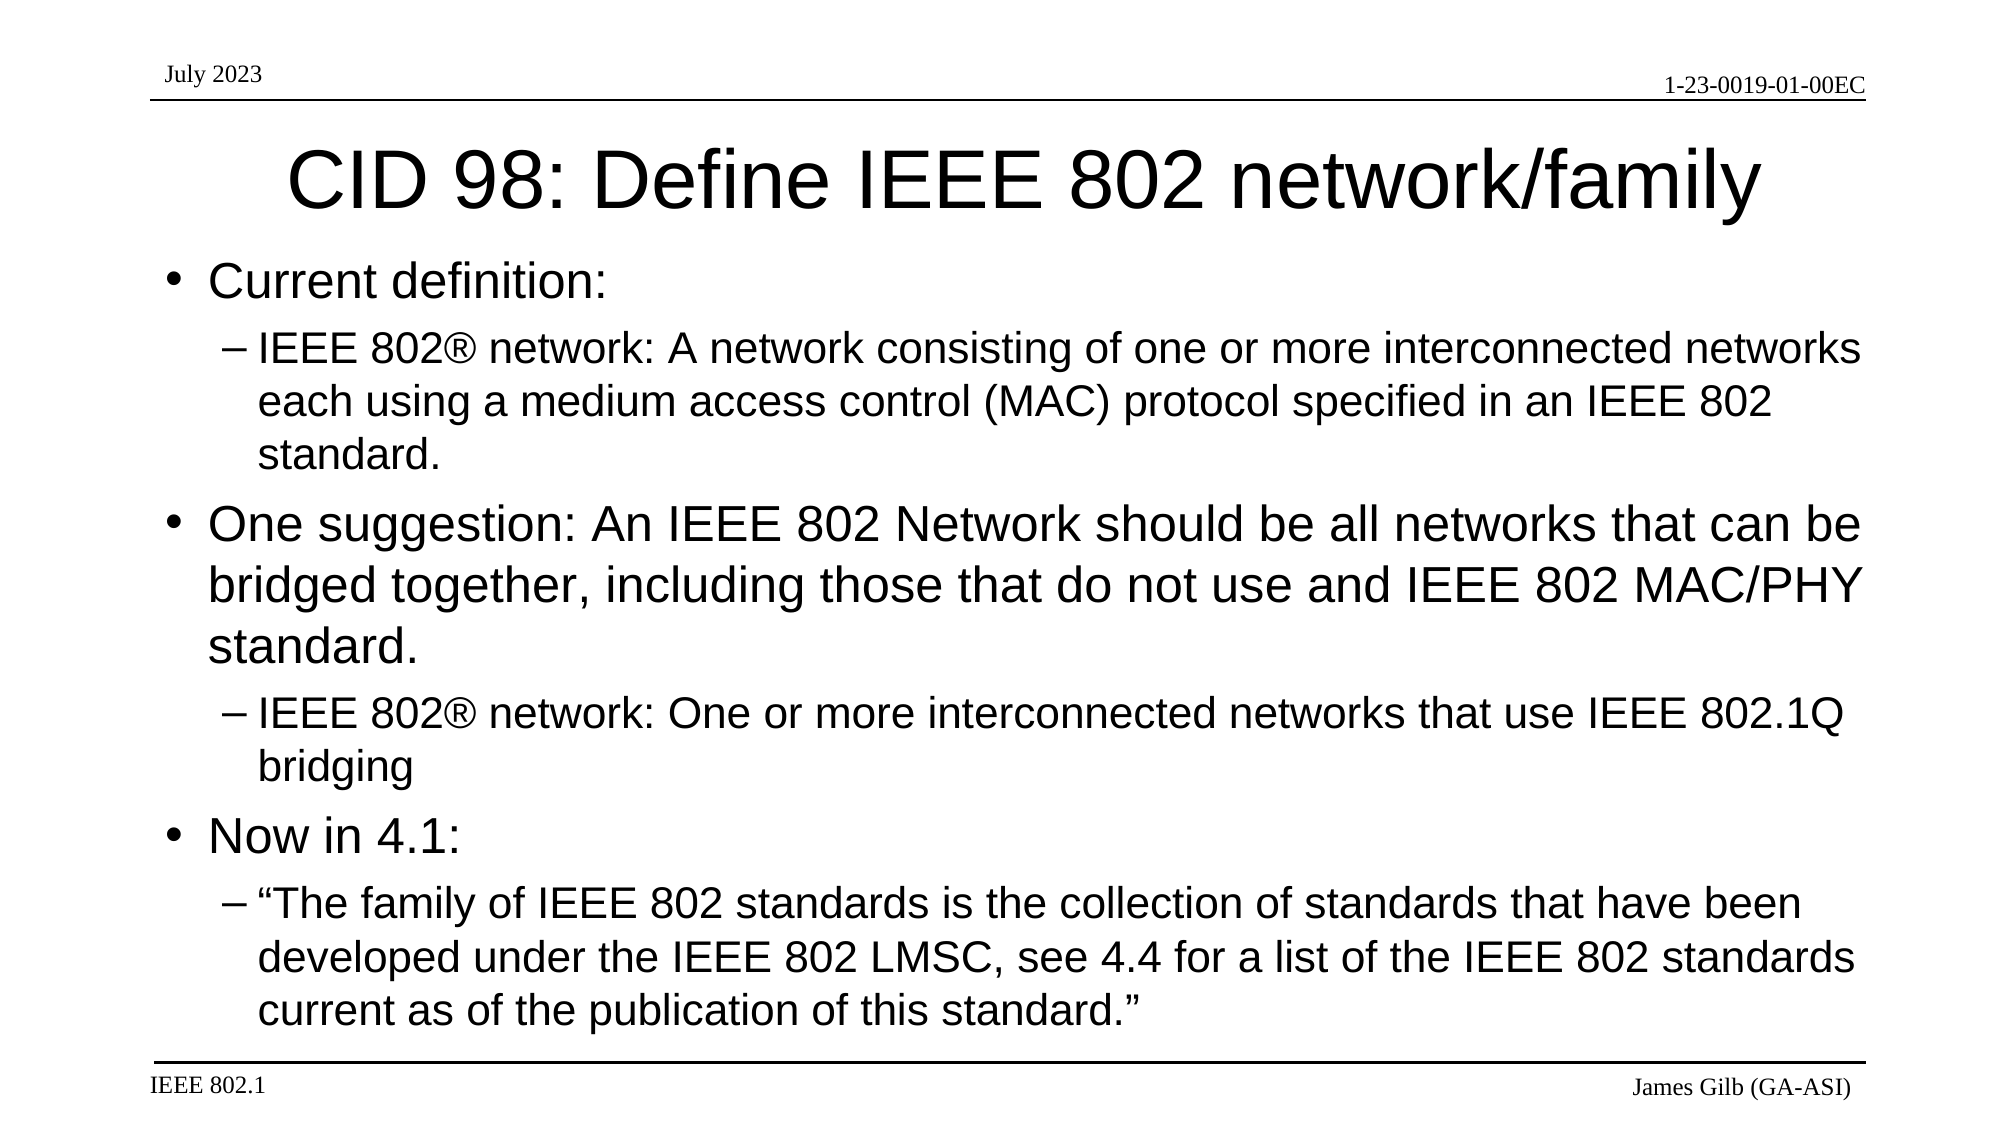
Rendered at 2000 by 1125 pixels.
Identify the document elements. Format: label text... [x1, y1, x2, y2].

list Current definition: IEEE 802® network: A network consisting of one or more interconnected networks each using a medium access control (MAC) protocol specified in an IEEE 802 standard. One suggestion: An IEEE 802 Network should be all networks that can be bridged together, including those that do not use and IEEE 802 MAC/PHY standard. IEEE 802® network: One or more interconnected networks that use IEEE 802.1Q bridging Now in 4.1: “The family of IEEE 802 standards is the collection of standards that have been developed under the IEEE 802 LMSC, see 4.4 for a list of the IEEE 802 standards current as of the publication of this standard.” [150, 239, 1900, 1051]
title CID 98: Define IEEE 802 network/family [149, 112, 1900, 238]
